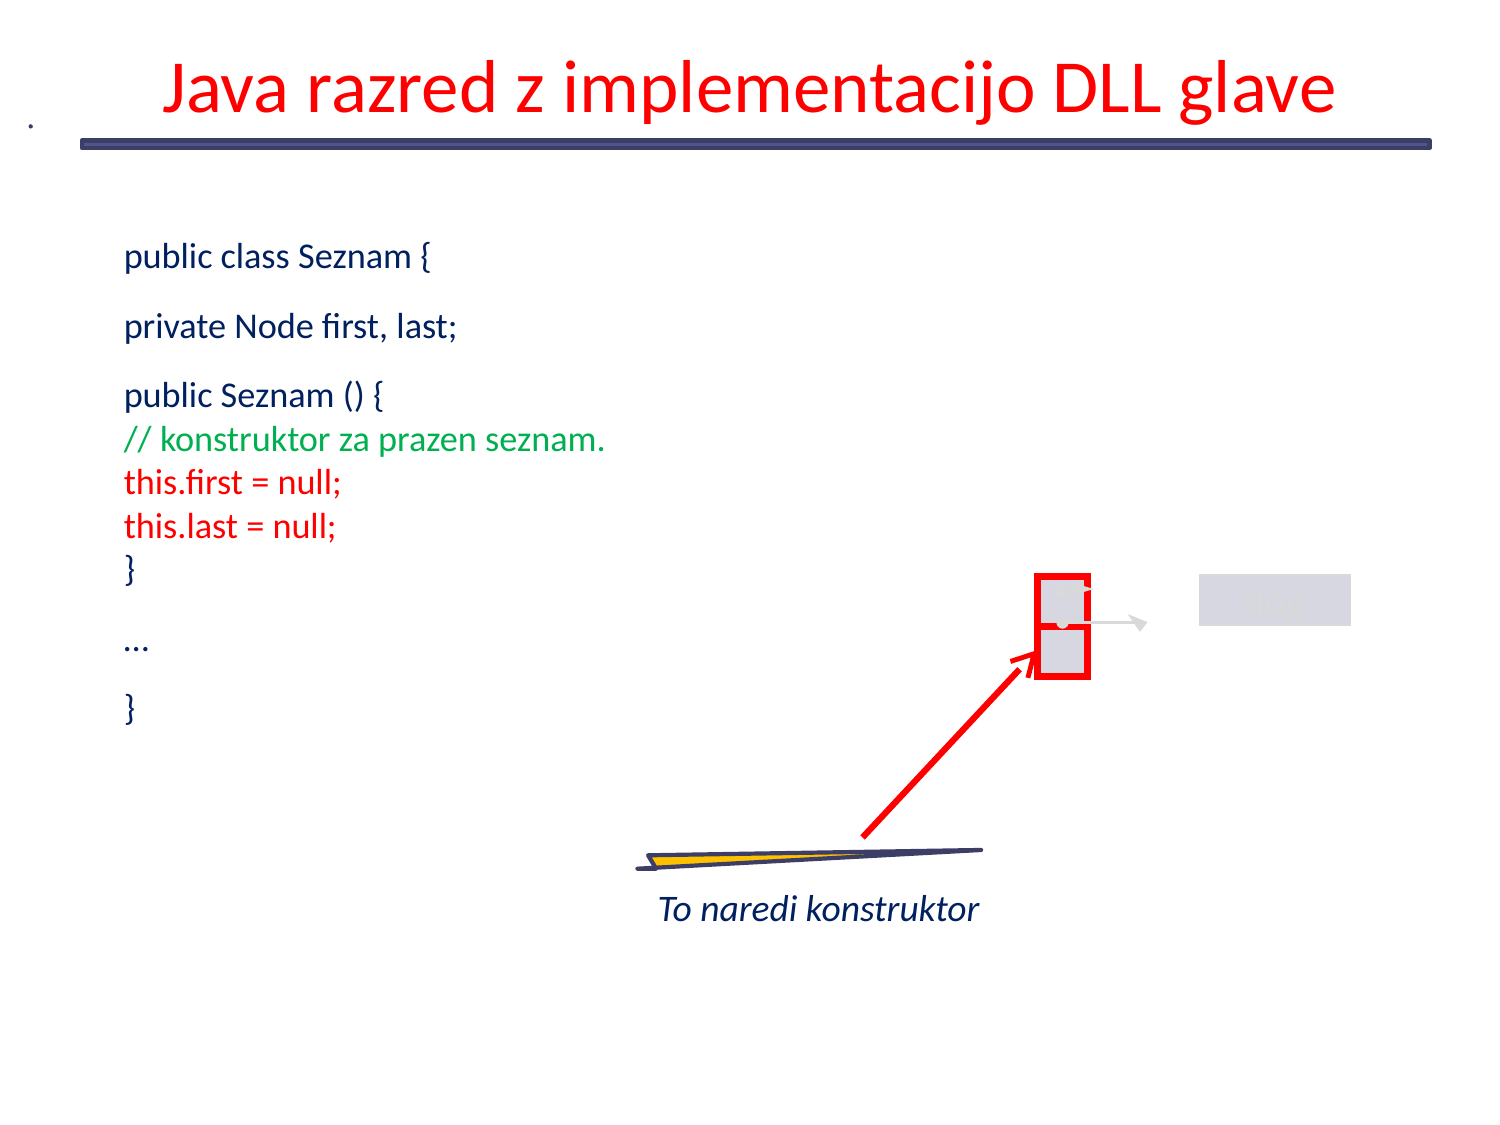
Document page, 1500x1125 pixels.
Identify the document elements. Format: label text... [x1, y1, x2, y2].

title Java razred z implementacijo DLL glave [75, 23, 1425, 141]
text_box dog [1199, 575, 1350, 626]
text_box To naredi konstruktor [637, 849, 982, 869]
text_box [1037, 576, 1088, 677]
list public class Seznam { private Node first, last; public Seznam () { // konstruktor za prazen seznam. this.first = null; this.last = null; } … } [0, 224, 1275, 738]
